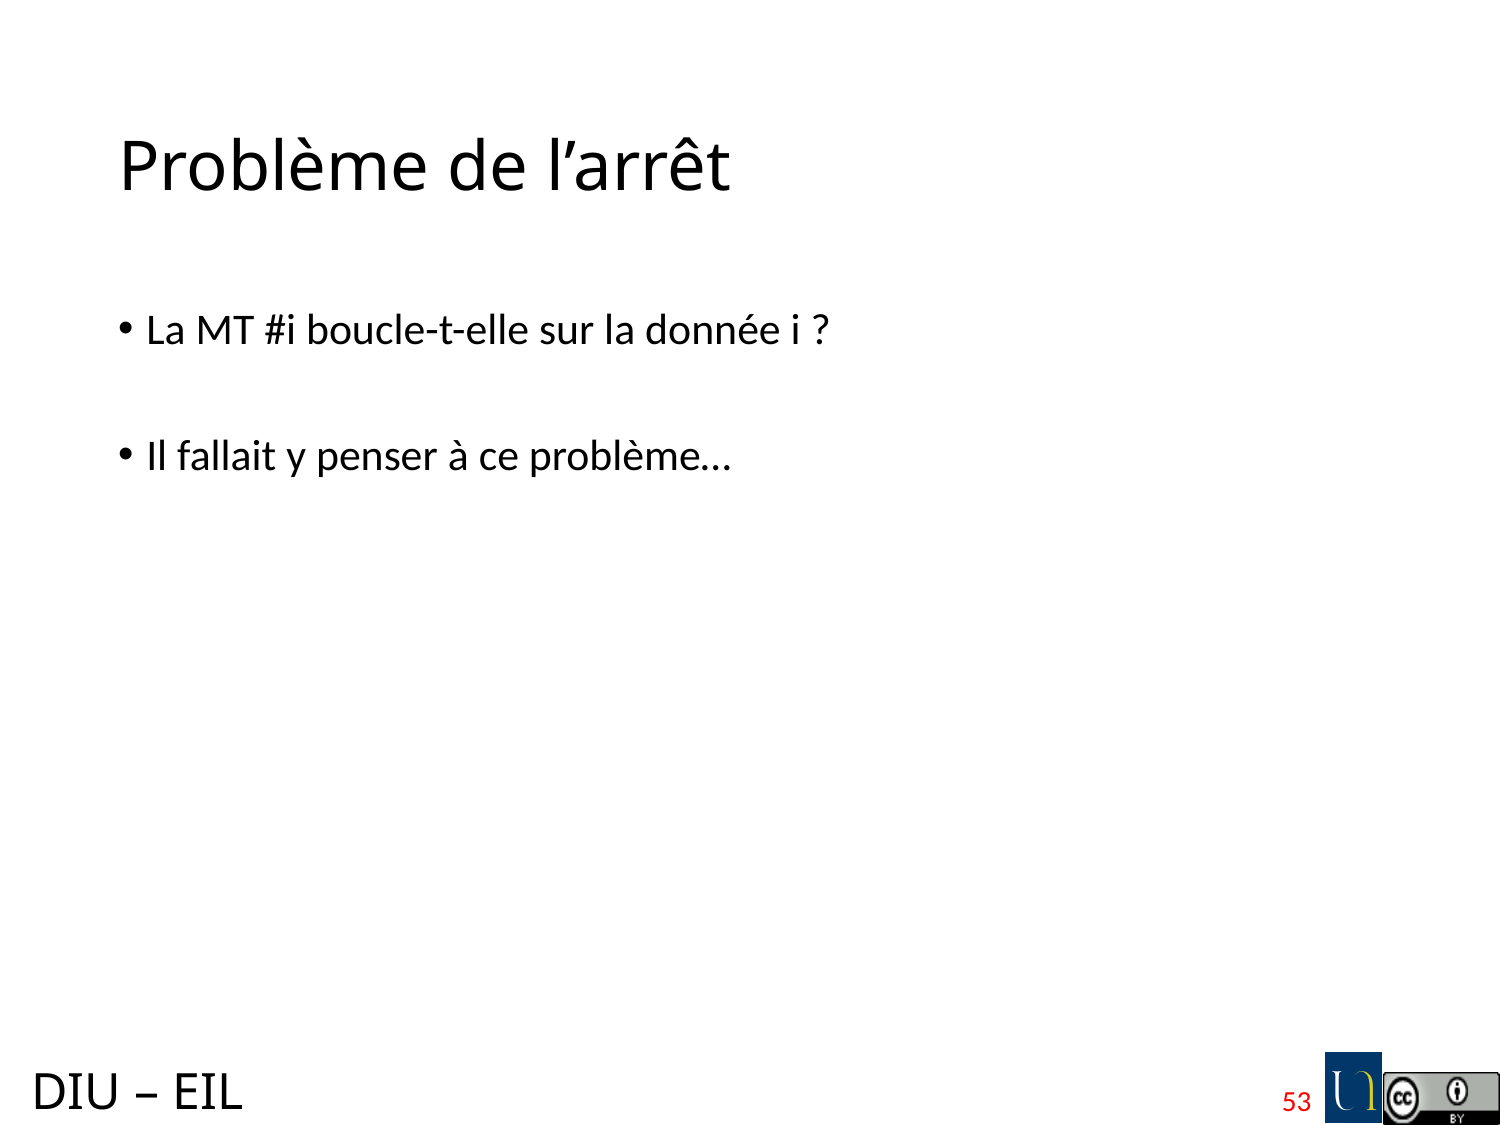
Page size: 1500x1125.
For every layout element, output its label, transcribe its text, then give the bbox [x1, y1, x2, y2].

picture [1325, 1052, 1382, 1123]
title Problème de l’arrêt [103, 59, 1397, 278]
picture [1383, 1072, 1500, 1125]
slide_number <numéro> [1240, 1070, 1327, 1125]
list La MT #i boucle-t-elle sur la donnée i ? Il fallait y penser à ce problème… [103, 299, 1397, 1014]
